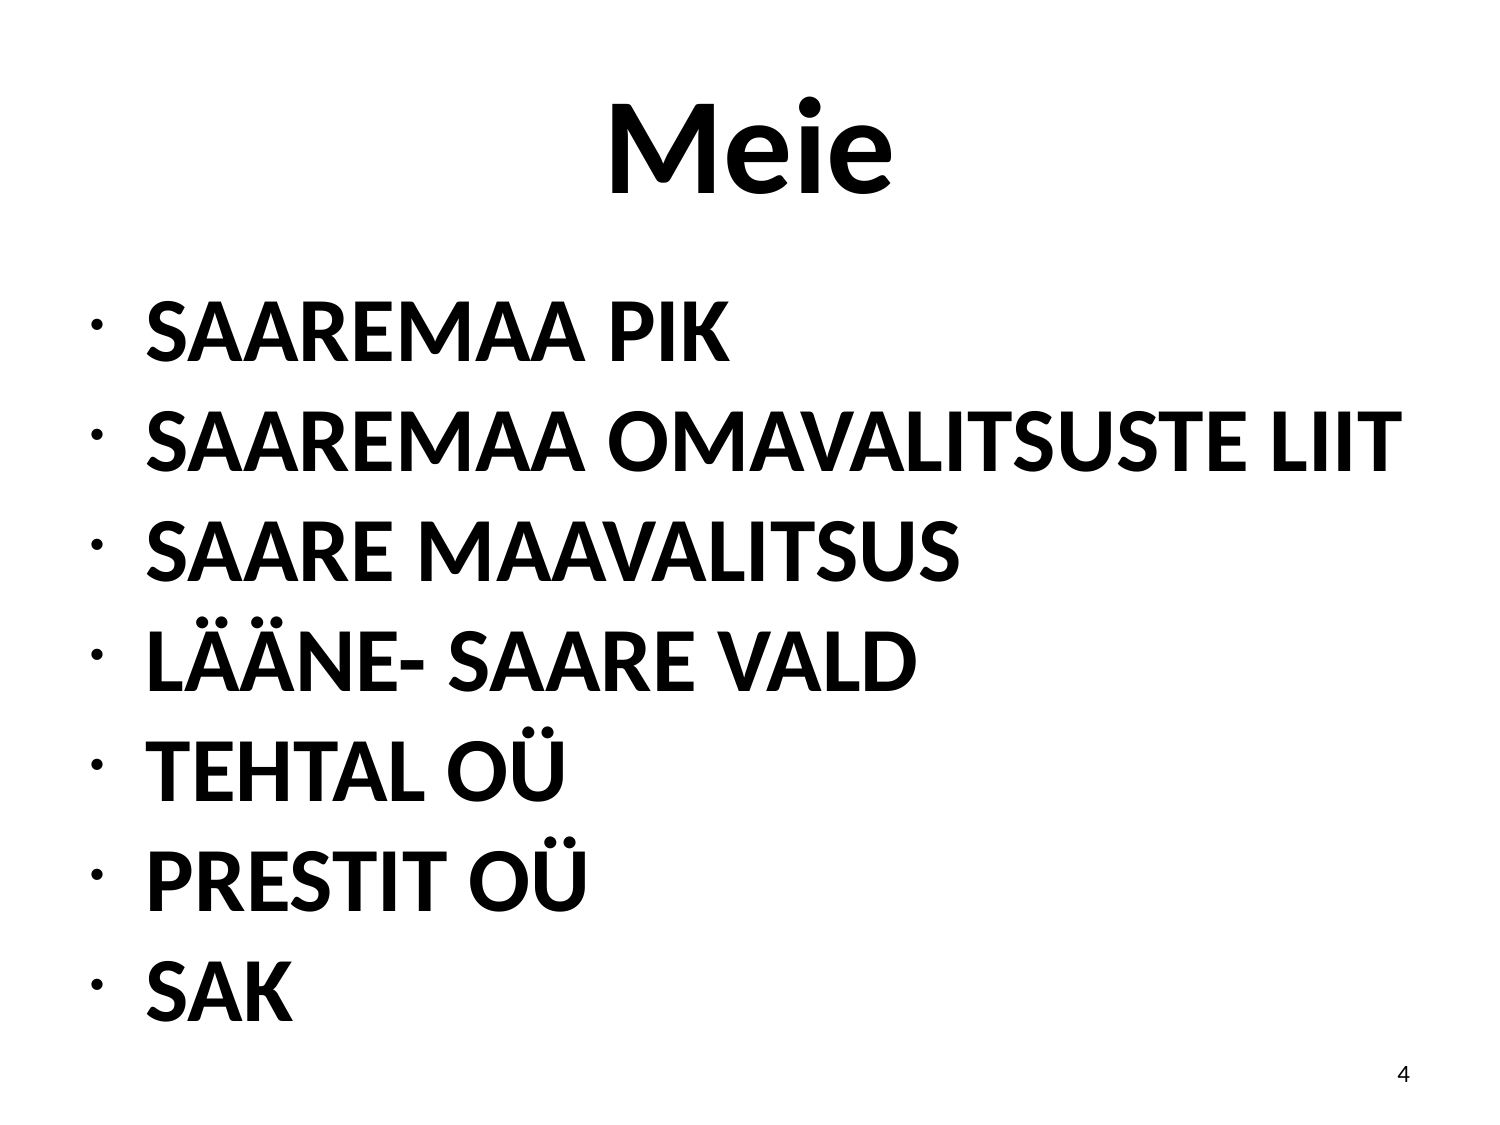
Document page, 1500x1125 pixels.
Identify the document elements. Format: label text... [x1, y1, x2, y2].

text_box <number> [1074, 1042, 1425, 1103]
text_box SAAREMAA PIK SAAREMAA OMAVALITSUSTE LIIT SAARE MAAVALITSUS LÄÄNE- SAARE VALD TEHTAL OÜ PRESTIT OÜ SAK [75, 262, 1425, 1043]
text_box Meie [75, 45, 1425, 233]
